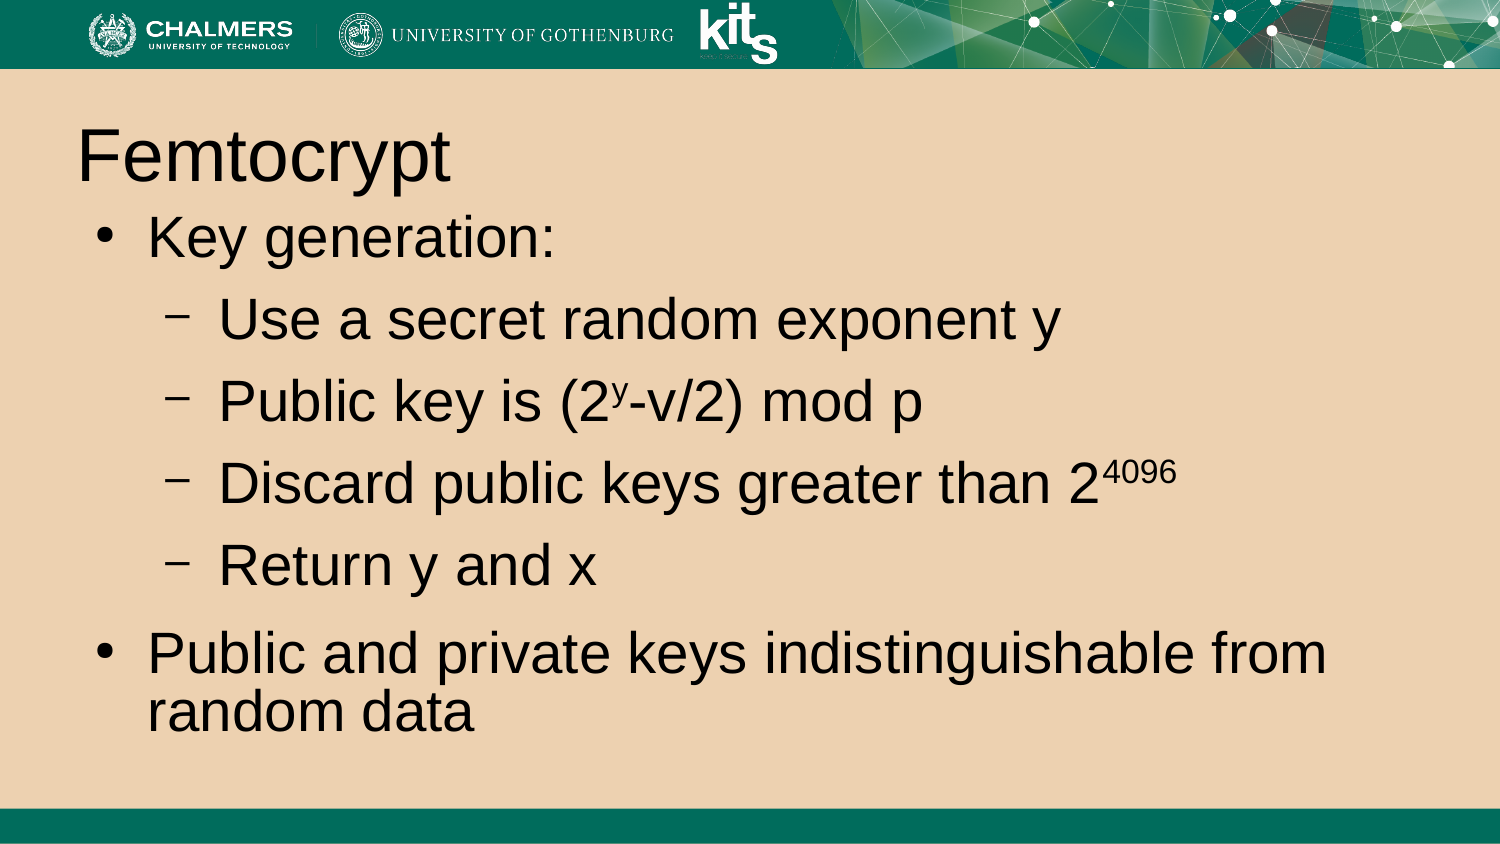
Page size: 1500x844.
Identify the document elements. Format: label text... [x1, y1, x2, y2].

list Key generation: Use a secret random exponent y Public key is (2y-v/2) mod p Discard public keys greater than 24096 Return y and x Public and private keys indistinguishable from random data [76, 210, 1425, 782]
picture [64, 0, 782, 85]
title Femtocrypt [76, 100, 1425, 210]
